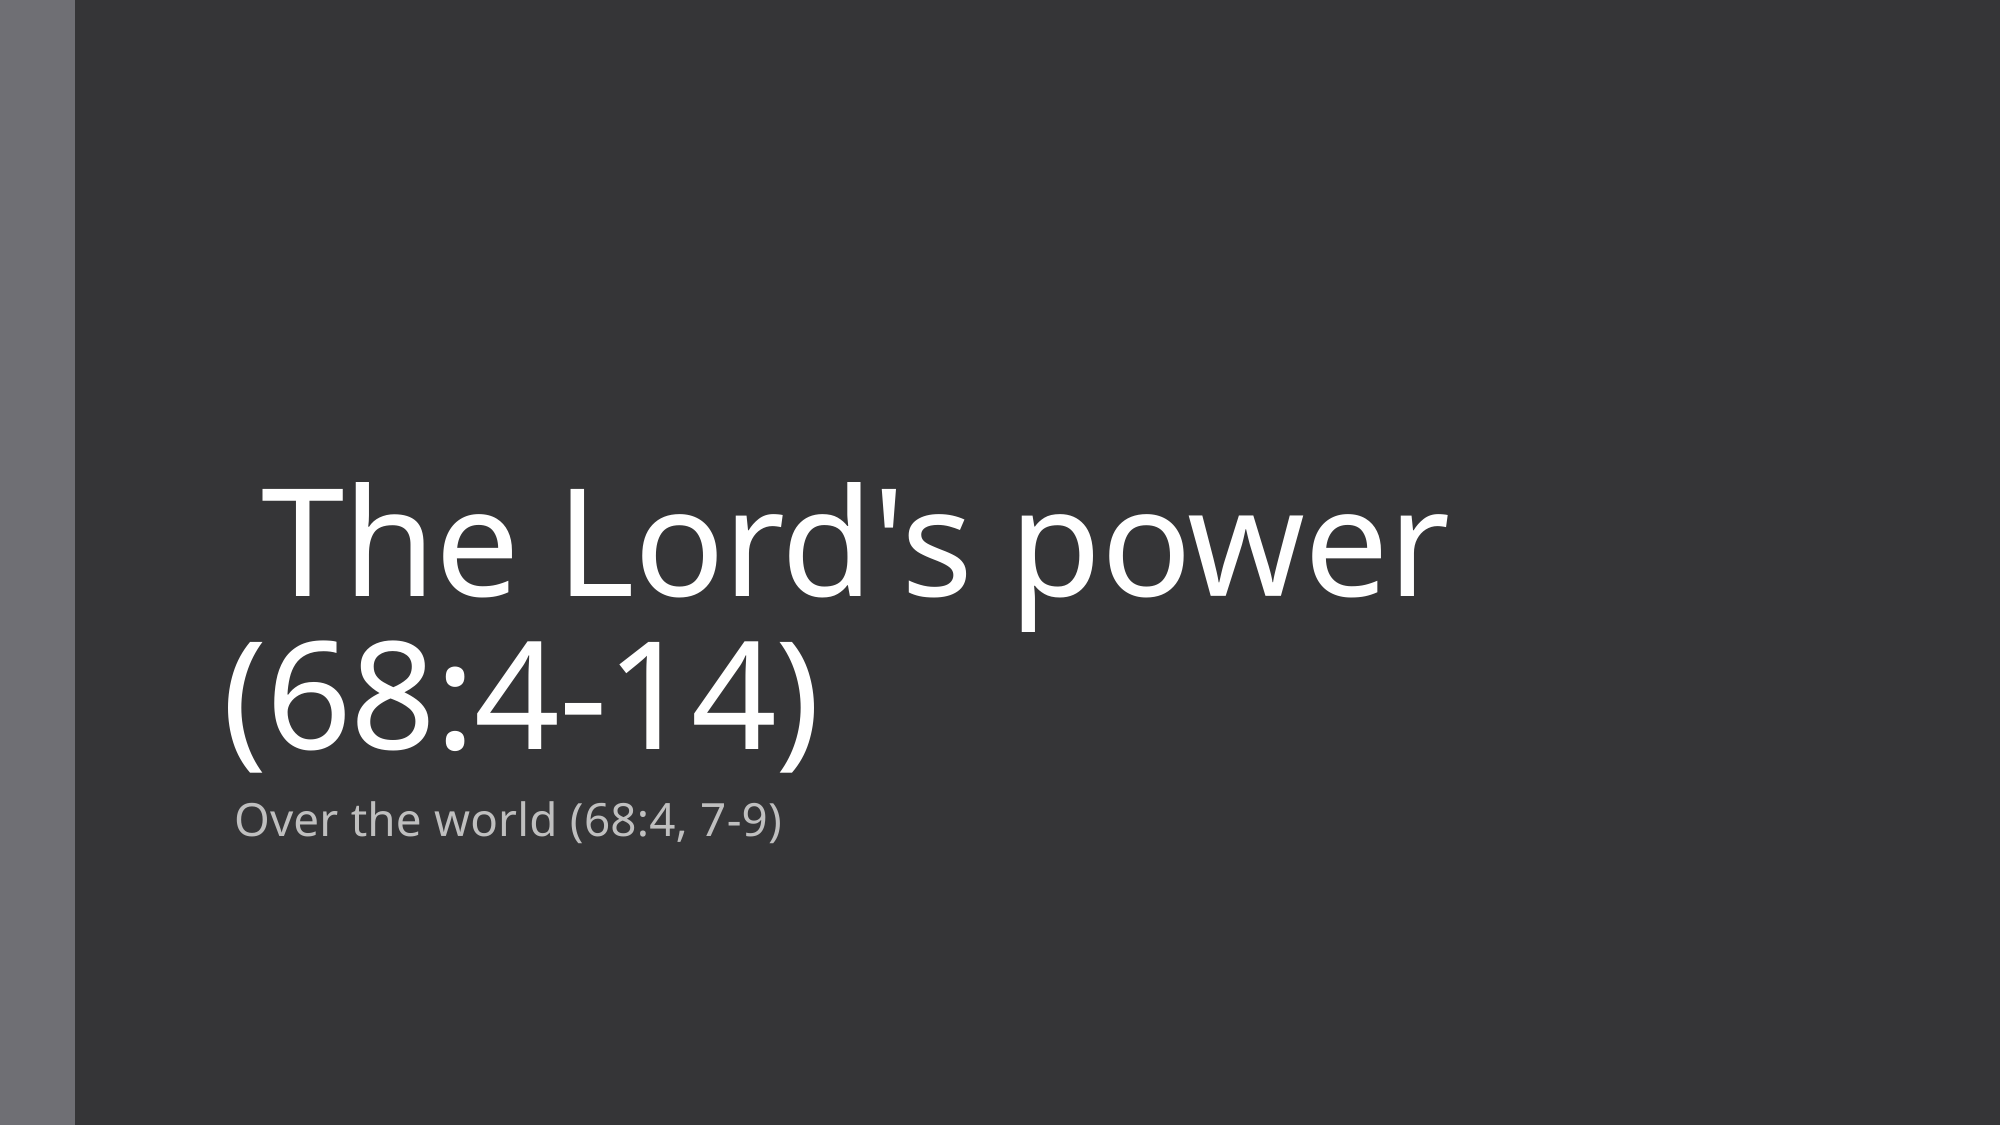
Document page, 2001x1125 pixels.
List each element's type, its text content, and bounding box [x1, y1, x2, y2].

subtitle Over the world (68:4, 7-9) [206, 787, 1752, 1066]
title The Lord's power (68:4-14) [206, 124, 1752, 787]
